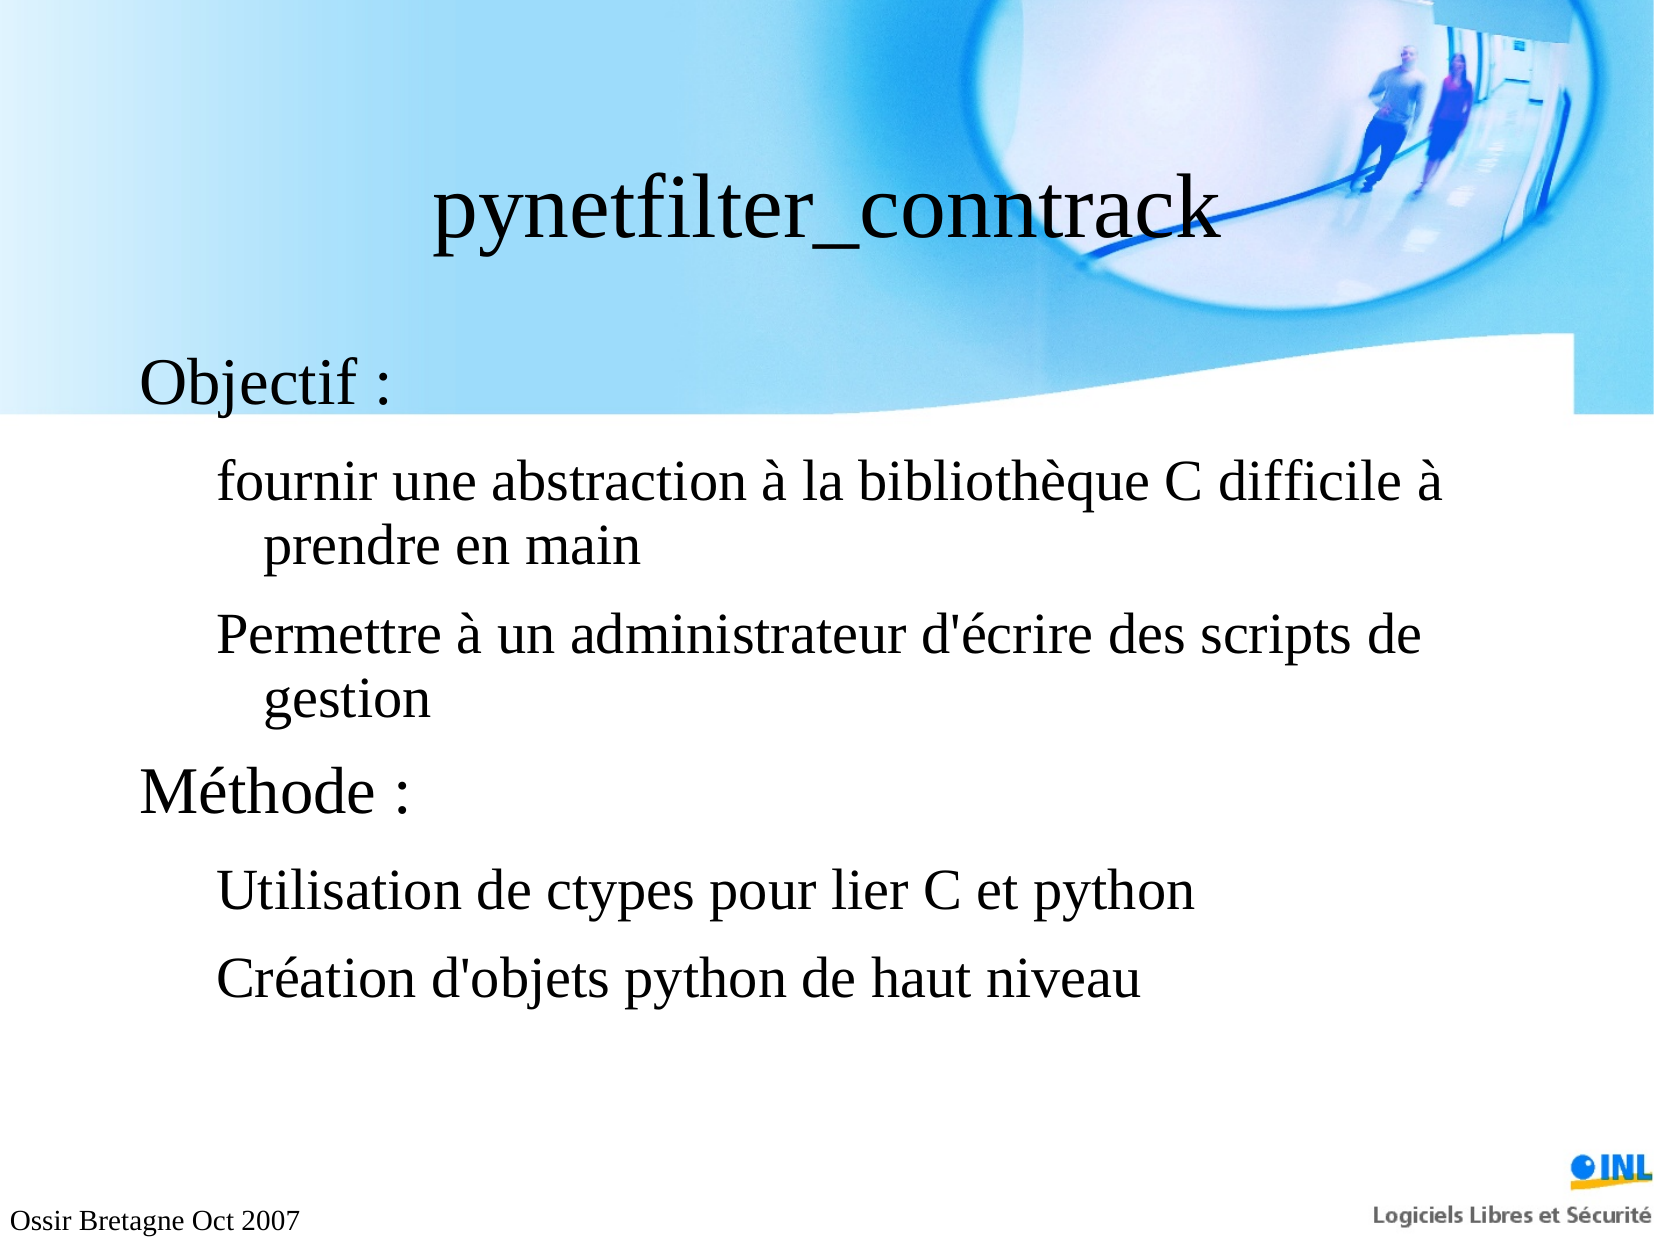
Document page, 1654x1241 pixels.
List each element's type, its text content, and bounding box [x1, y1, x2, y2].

list Objectif : fournir une abstraction à la bibliothèque C difficile à prendre en main Permettre à un administrateur d'écrire des scripts de gestion Méthode : Utilisation de ctypes pour lier C et python Création d'objets python de haut niveau [121, 344, 1534, 1127]
title pynetfilter_conntrack [121, 102, 1534, 311]
picture [0, 0, 1654, 1241]
